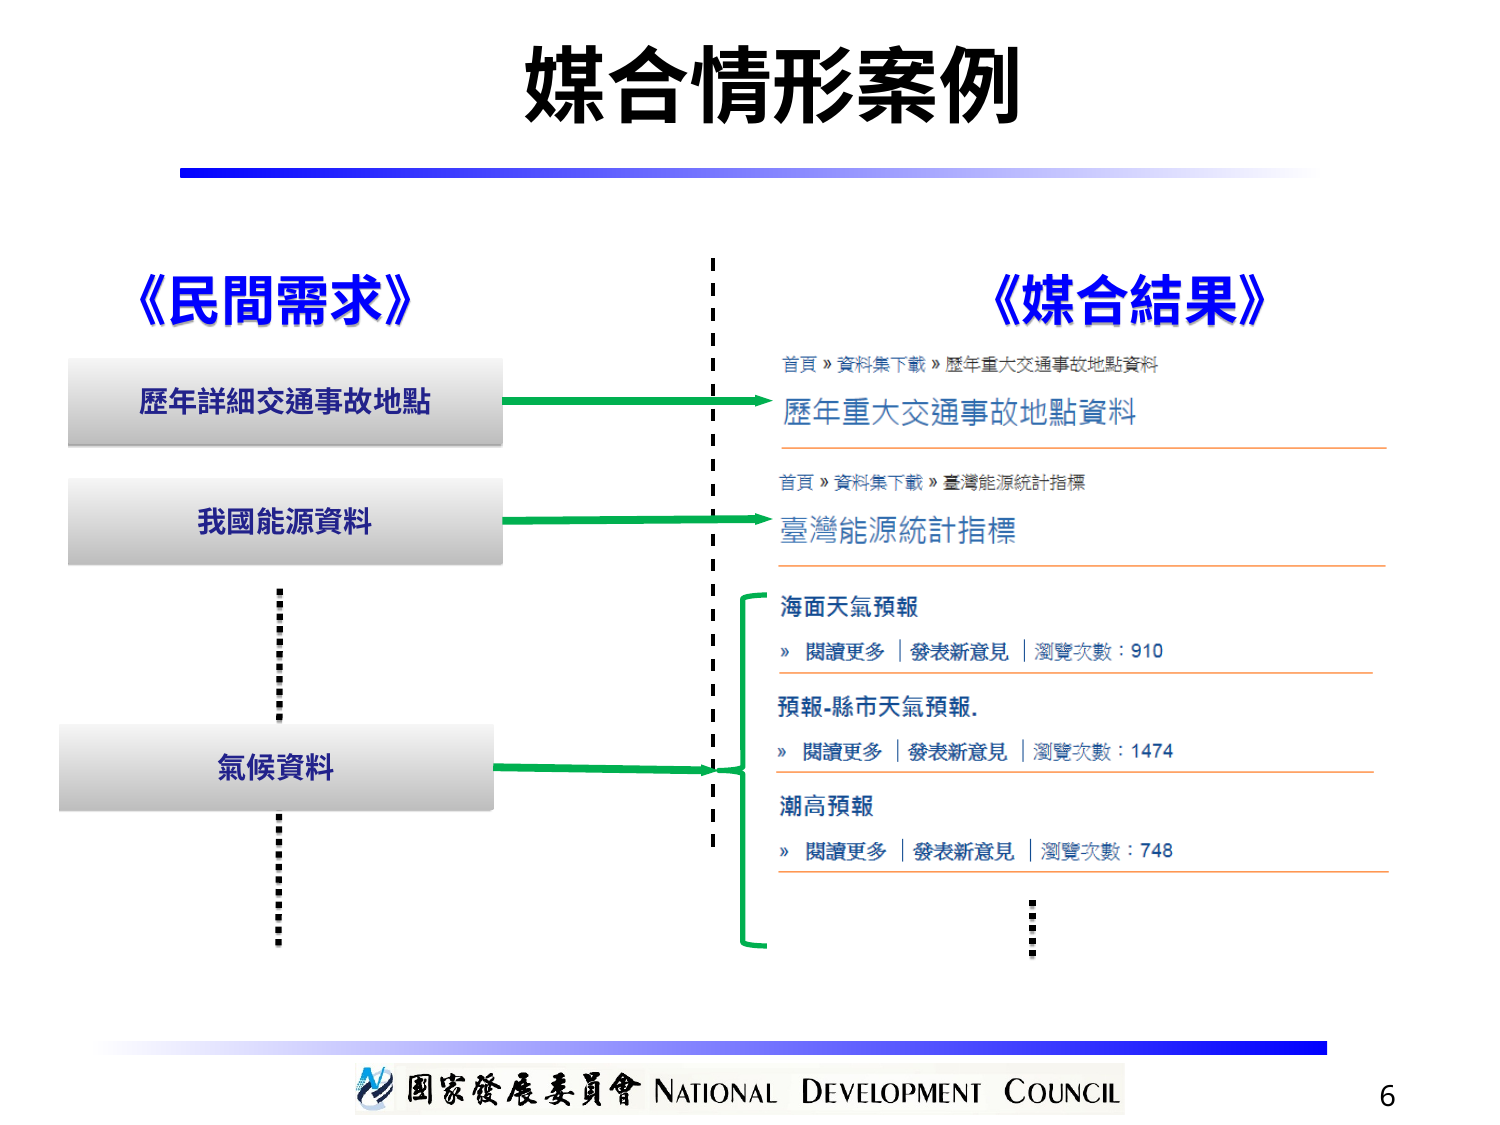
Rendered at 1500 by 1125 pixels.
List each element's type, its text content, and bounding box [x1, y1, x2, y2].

text_box 歷年詳細交通事故地點 [69, 358, 502, 443]
picture [772, 787, 1391, 881]
picture [772, 465, 1391, 573]
text_box 《媒合結果》 [952, 258, 1329, 340]
picture [772, 349, 1391, 453]
title 媒合情形案例 [97, 19, 1448, 147]
text_box 氣候資料 [59, 725, 493, 810]
text_box 《民間需求》 [97, 258, 473, 340]
picture [772, 688, 1376, 778]
text_box 我國能源資料 [69, 478, 502, 563]
text_box 6 [1364, 1070, 1490, 1106]
picture [772, 586, 1376, 681]
